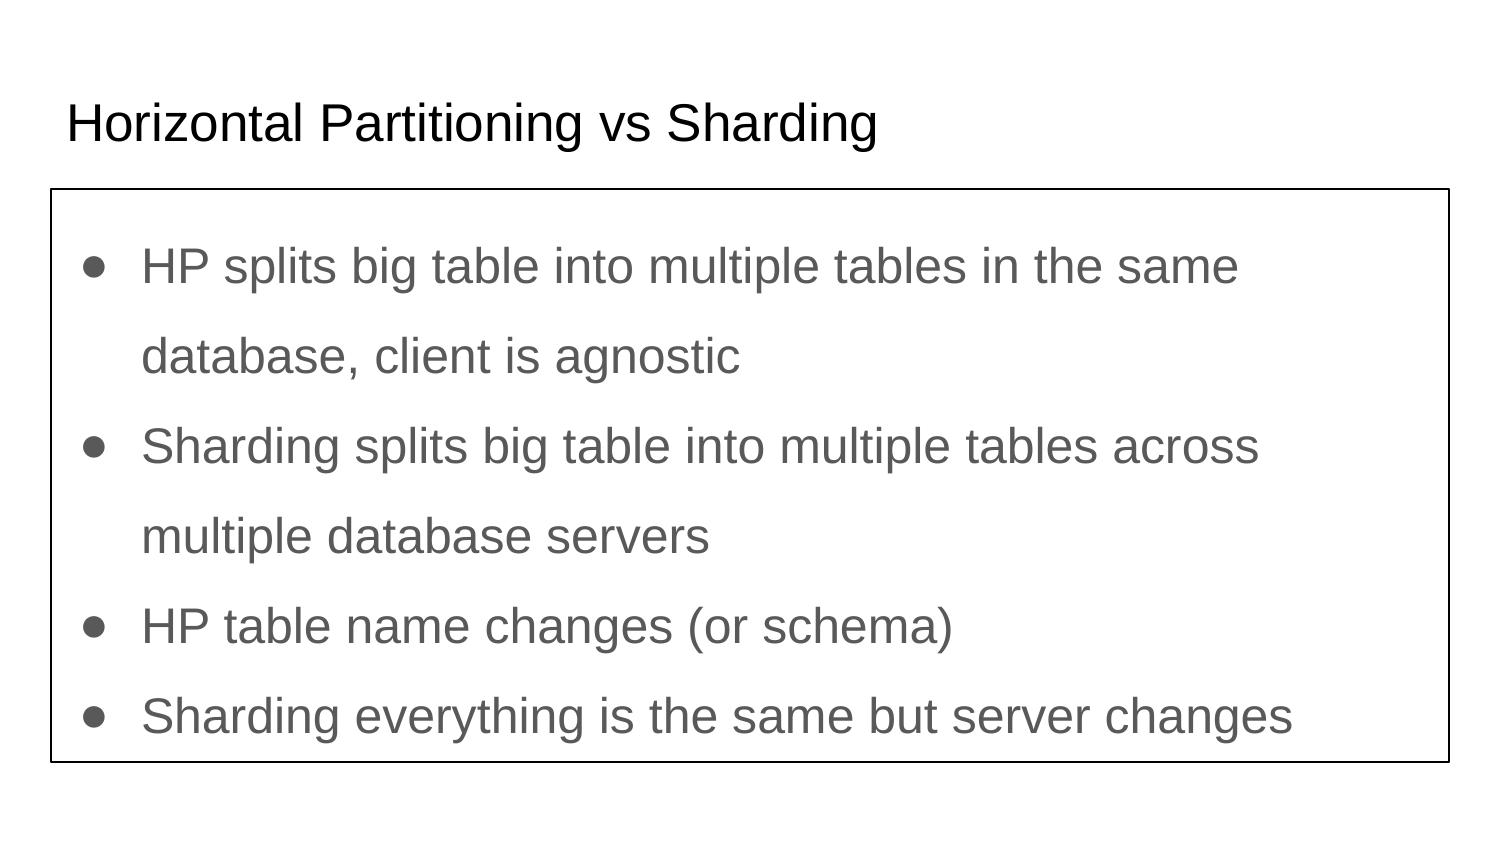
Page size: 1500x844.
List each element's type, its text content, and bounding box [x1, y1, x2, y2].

list HP splits big table into multiple tables in the same database, client is agnostic Sharding splits big table into multiple tables across multiple database servers HP table name changes (or schema) Sharding everything is the same but server changes [51, 189, 1449, 762]
title Horizontal Partitioning vs Sharding [51, 72, 1449, 167]
